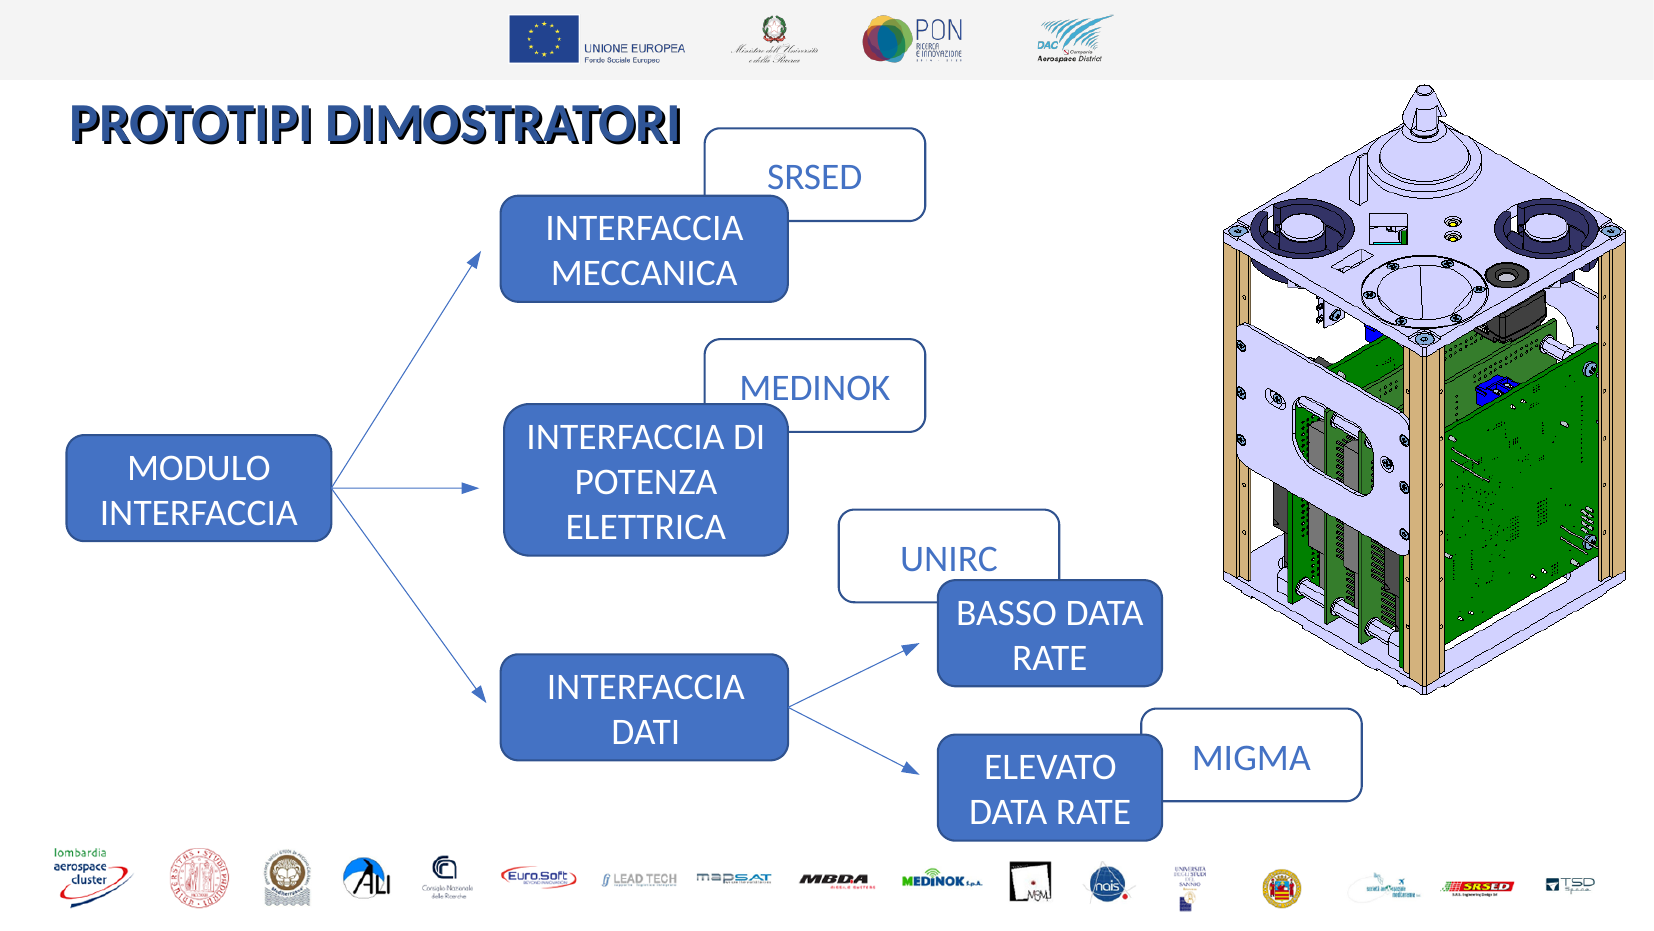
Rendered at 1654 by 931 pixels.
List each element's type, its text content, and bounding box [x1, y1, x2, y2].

text_box ELEVATO DATA RATE [938, 734, 1163, 841]
text_box INTERFACCIA MECCANICA [500, 195, 789, 302]
text_box MIGMA [1141, 708, 1362, 802]
text_box BASSO DATA RATE [937, 580, 1162, 687]
text_box PROTOTIPI DIMOSTRATORI [54, 79, 1392, 162]
text_box MODULO INTERFACCIA [66, 435, 332, 542]
text_box MEDINOK [704, 339, 926, 432]
text_box INTERFACCIA DATI [504, 654, 788, 761]
text_box INTERFACCIA DI POTENZA ELETTRICA [504, 404, 788, 556]
picture [54, 848, 1595, 931]
picture [0, 0, 1654, 707]
text_box [500, 661, 504, 753]
text_box SRSED [704, 162, 926, 221]
text_box UNIRC [838, 509, 1060, 603]
